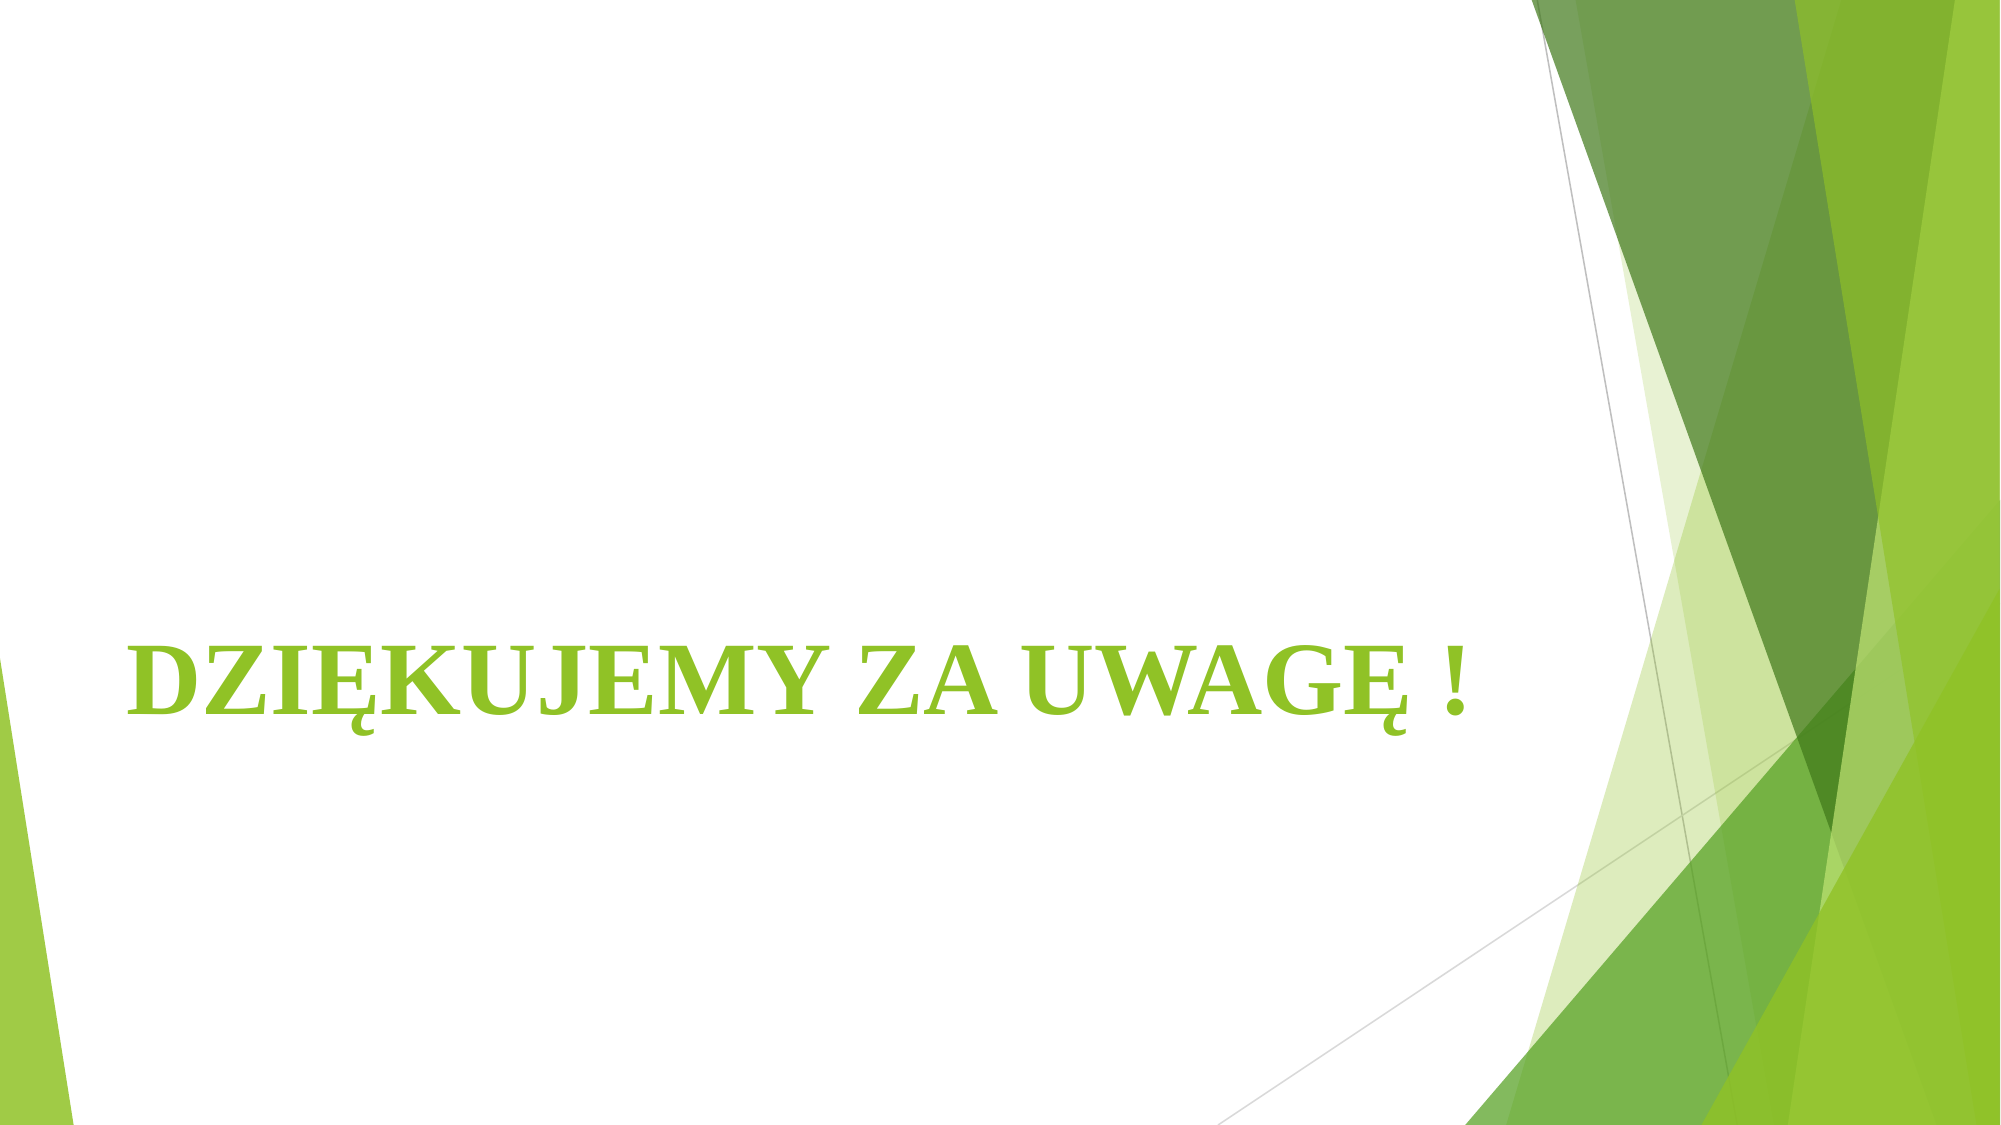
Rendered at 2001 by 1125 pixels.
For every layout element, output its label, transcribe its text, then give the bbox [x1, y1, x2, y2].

title DZIĘKUJEMY ZA UWAGĘ ! [111, 316, 1522, 743]
